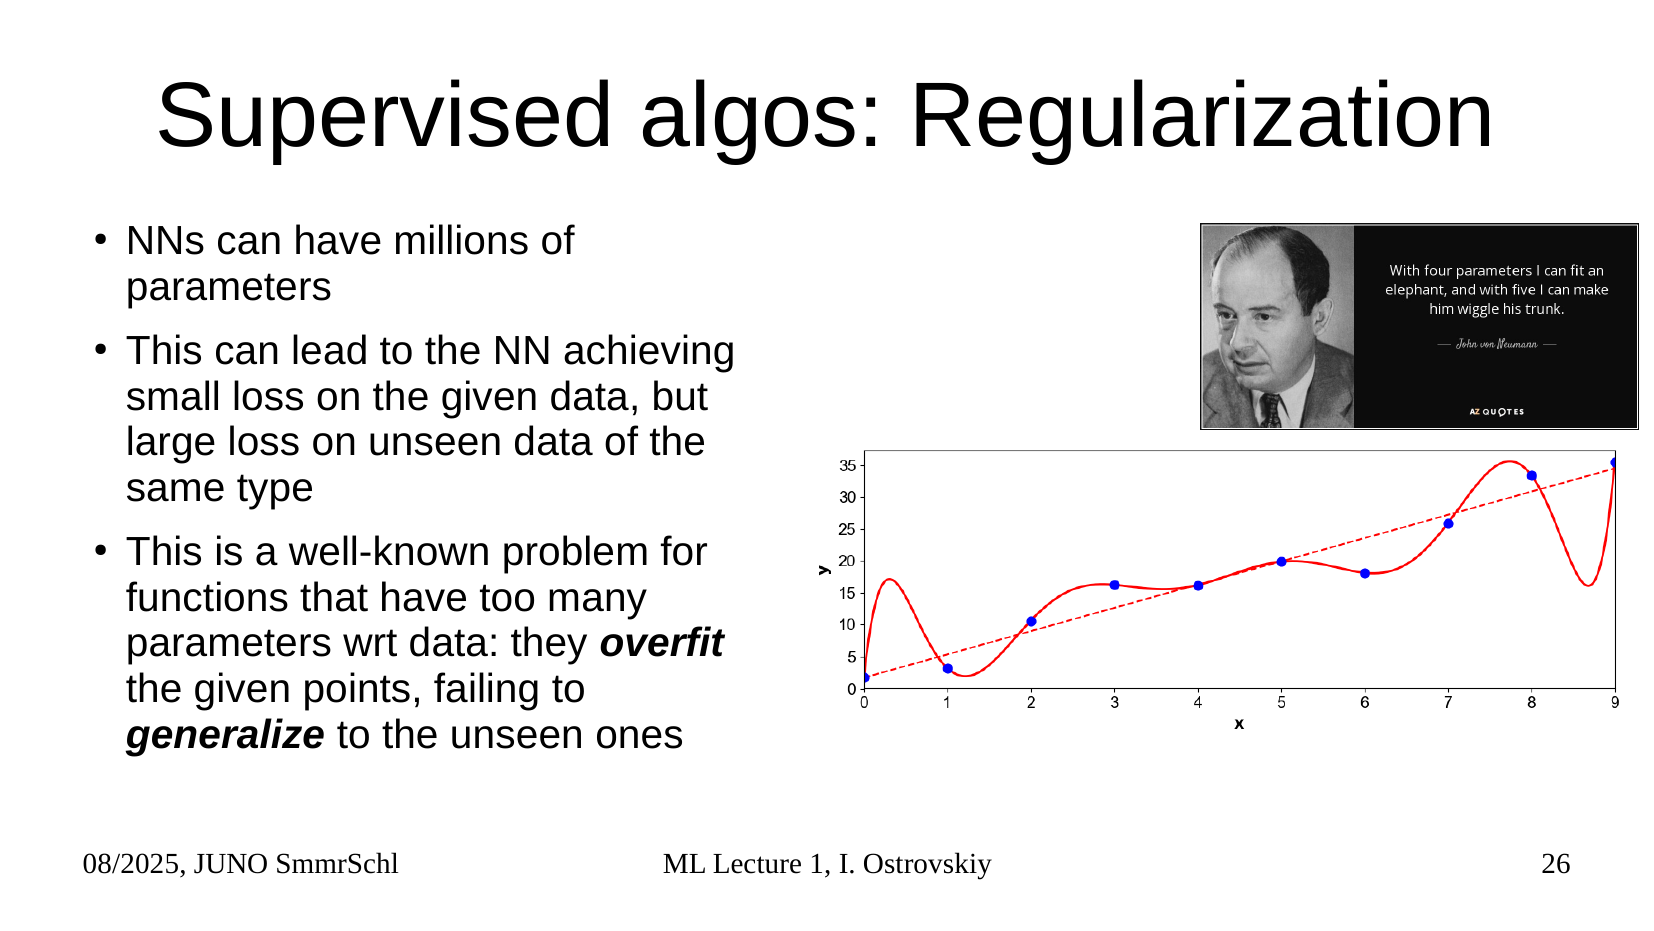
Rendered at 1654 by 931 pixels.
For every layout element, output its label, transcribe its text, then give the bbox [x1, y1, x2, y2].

list NNs can have millions of parameters This can lead to the NN achieving small loss on the given data, but large loss on unseen data of the same type This is a well-known problem for functions that have too many parameters wrt data: they overfit the given points, failing to generalize to the unseen ones [82, 217, 788, 758]
picture [805, 436, 1631, 739]
picture [1200, 223, 1639, 430]
title Supervised algos: Regularization [82, 37, 1571, 193]
